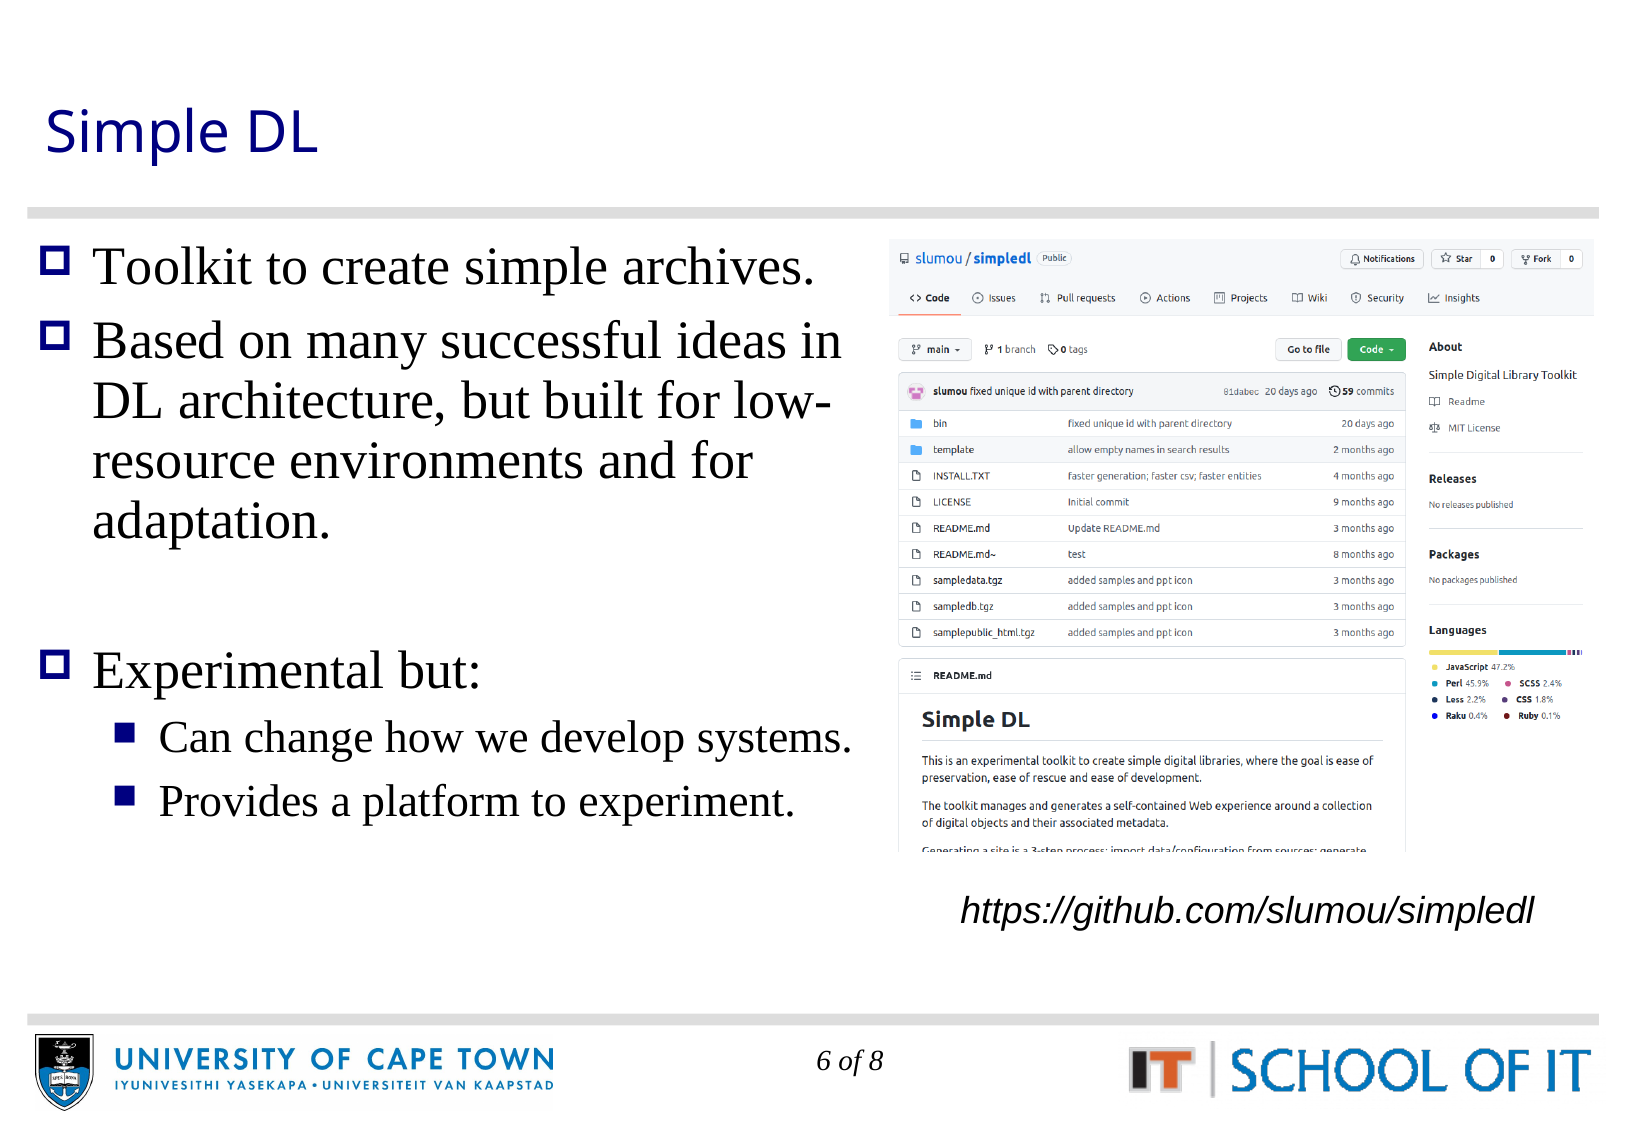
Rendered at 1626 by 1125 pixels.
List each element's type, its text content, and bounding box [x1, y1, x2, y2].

title Simple DL [45, 66, 1583, 194]
list Toolkit to create simple archives. Based on many successful ideas in DL architecture, but built for low-resource environments and for adaptation. Experimental but: Can change how we develop systems. Provides a platform to experiment. [36, 236, 878, 991]
picture [35, 1034, 553, 1111]
picture [1118, 1030, 1606, 1109]
text_box https://github.com/slumou/simpledl [945, 879, 1572, 984]
picture [889, 239, 1594, 852]
